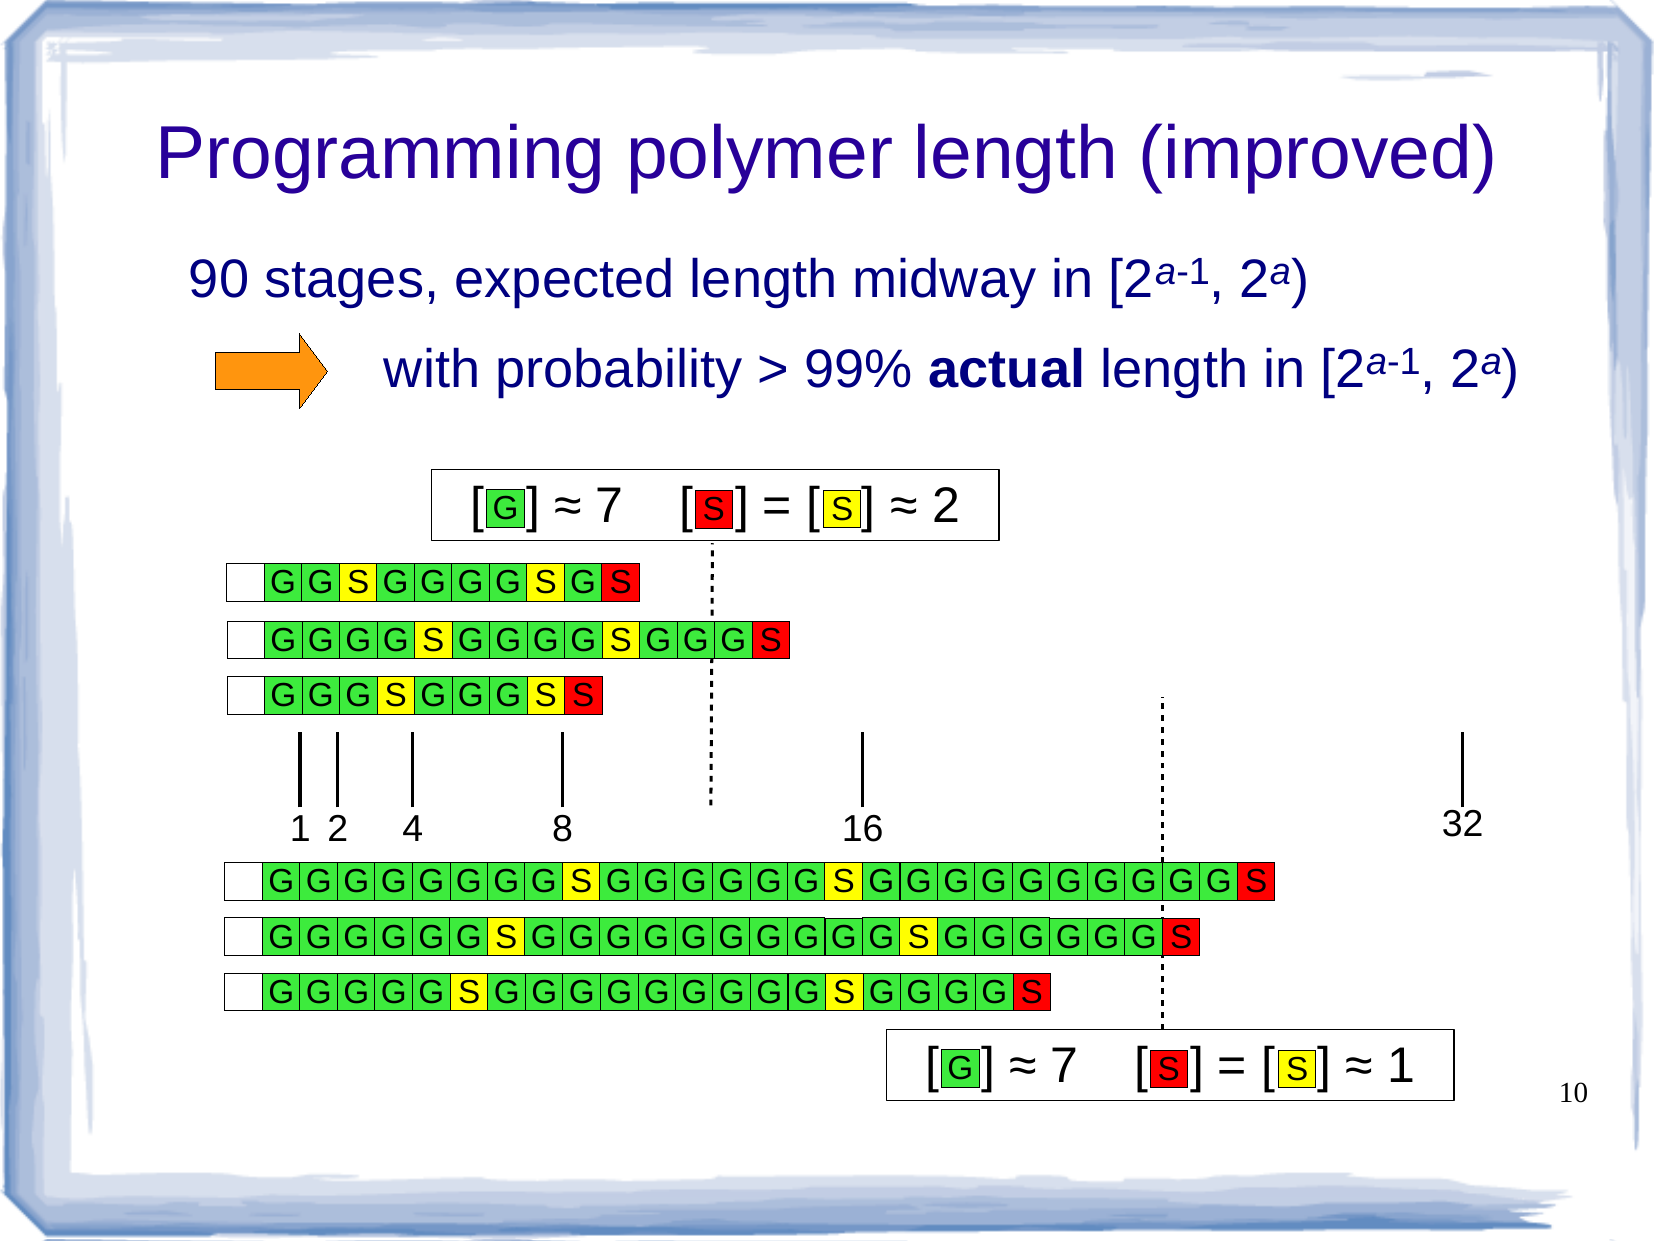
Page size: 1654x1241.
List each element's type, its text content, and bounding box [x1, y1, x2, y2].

title Programming polymer length (improved) [82, 49, 1571, 257]
text_box G [302, 621, 339, 659]
text_box S [378, 676, 414, 715]
text_box S [1238, 862, 1275, 901]
text_box G [564, 621, 603, 659]
text_box G [524, 917, 562, 956]
text_box G [1012, 862, 1049, 901]
text_box S [527, 563, 564, 602]
text_box G [788, 917, 825, 956]
text_box G [262, 973, 299, 1011]
text_box G [1088, 862, 1124, 901]
text_box G [976, 973, 1014, 1011]
text_box S [602, 563, 640, 602]
list 90 stages, expected length midway in [2a-1, 2a) with probability > 99% actual length in [2a-1, 2a) [118, 257, 1571, 439]
text_box S [900, 917, 937, 956]
text_box G [264, 676, 302, 715]
text_box G [564, 563, 602, 602]
text_box G [639, 621, 677, 659]
text_box G [900, 973, 938, 1011]
text_box G [450, 917, 488, 956]
text_box G [412, 917, 450, 956]
text_box 16 [825, 807, 901, 850]
text_box S [823, 490, 861, 528]
text_box G [599, 917, 637, 956]
text_box G [1013, 917, 1050, 956]
text_box G [712, 917, 749, 956]
text_box G [974, 862, 1012, 901]
text_box [224, 973, 262, 1011]
text_box G [825, 918, 863, 956]
text_box G [415, 563, 451, 602]
text_box G [788, 973, 826, 1011]
text_box 4 [375, 807, 451, 850]
text_box [226, 563, 264, 602]
text_box G [490, 563, 527, 602]
text_box S [340, 563, 376, 602]
text_box G [1087, 918, 1125, 956]
text_box G [900, 862, 938, 901]
text_box G [377, 621, 415, 659]
text_box G [1200, 862, 1238, 901]
text_box G [1049, 862, 1088, 901]
text_box G [862, 917, 900, 956]
text_box G [264, 563, 301, 602]
text_box G [941, 1049, 980, 1088]
text_box G [938, 862, 974, 901]
text_box G [562, 973, 600, 1011]
text_box G [412, 862, 451, 901]
text_box G [299, 917, 337, 956]
text_box 2 [300, 807, 375, 850]
text_box G [490, 621, 527, 659]
text_box [ ] ≈ 7 [ ] = [ ] ≈ 2 [431, 469, 1000, 541]
text_box G [1125, 918, 1163, 956]
text_box G [374, 862, 412, 901]
text_box G [862, 862, 900, 901]
text_box S [1163, 918, 1200, 956]
text_box G [1162, 862, 1200, 901]
text_box S [528, 676, 565, 715]
text_box G [262, 917, 299, 956]
text_box G [262, 862, 299, 901]
text_box G [452, 621, 490, 659]
text_box [224, 917, 262, 956]
text_box G [451, 563, 490, 602]
text_box G [637, 917, 676, 956]
text_box S [488, 917, 524, 956]
text_box G [938, 973, 976, 1011]
text_box G [264, 621, 302, 659]
text_box S [565, 676, 603, 715]
text_box S [451, 973, 487, 1011]
text_box G [301, 563, 340, 602]
text_box G [749, 917, 788, 956]
text_box G [414, 676, 452, 715]
text_box G [639, 973, 675, 1011]
text_box G [339, 621, 377, 659]
text_box G [527, 621, 564, 659]
text_box G [677, 621, 715, 659]
text_box [ ] ≈ 7 [ ] = [ ] ≈ 1 [886, 1029, 1455, 1101]
text_box S [826, 973, 863, 1011]
text_box G [299, 862, 337, 901]
text_box S [415, 621, 452, 659]
text_box G [302, 676, 339, 715]
text_box G [525, 973, 562, 1011]
text_box G [937, 917, 974, 956]
text_box G [299, 973, 337, 1011]
text_box S [825, 862, 862, 901]
text_box 1 [262, 807, 300, 850]
text_box S [1278, 1050, 1316, 1088]
text_box G [600, 973, 639, 1011]
text_box [215, 333, 328, 409]
text_box G [599, 862, 637, 901]
text_box G [374, 917, 412, 956]
text_box G [487, 973, 525, 1011]
text_box 8 [525, 807, 601, 850]
text_box S [753, 621, 790, 659]
text_box G [452, 676, 490, 715]
text_box [227, 676, 264, 715]
text_box G [339, 676, 378, 715]
text_box G [751, 973, 788, 1011]
text_box G [787, 862, 825, 901]
text_box G [974, 917, 1013, 956]
text_box G [715, 621, 753, 659]
text_box S [1014, 973, 1051, 1011]
text_box [227, 621, 264, 659]
text_box G [525, 862, 563, 901]
text_box S [695, 490, 733, 529]
text_box G [712, 973, 751, 1011]
text_box G [374, 973, 412, 1011]
text_box G [562, 917, 599, 956]
picture [0, 0, 1654, 1241]
text_box G [337, 973, 374, 1011]
text_box G [412, 973, 451, 1011]
text_box G [676, 917, 712, 956]
text_box G [337, 862, 374, 901]
text_box S [563, 862, 599, 901]
text_box G [675, 973, 712, 1011]
text_box G [486, 489, 525, 528]
text_box G [337, 917, 374, 956]
text_box G [376, 563, 415, 602]
text_box G [490, 676, 528, 715]
text_box G [712, 862, 751, 901]
text_box G [451, 862, 487, 901]
text_box G [487, 862, 525, 901]
text_box [224, 862, 262, 901]
text_box G [863, 973, 900, 1011]
text_box S [603, 621, 639, 659]
text_box G [751, 862, 787, 901]
text_box 32 [1425, 802, 1501, 845]
text_box S [1150, 1050, 1188, 1088]
text_box G [674, 862, 712, 901]
text_box G [1124, 862, 1162, 901]
text_box G [637, 862, 674, 901]
text_box G [1049, 918, 1087, 956]
